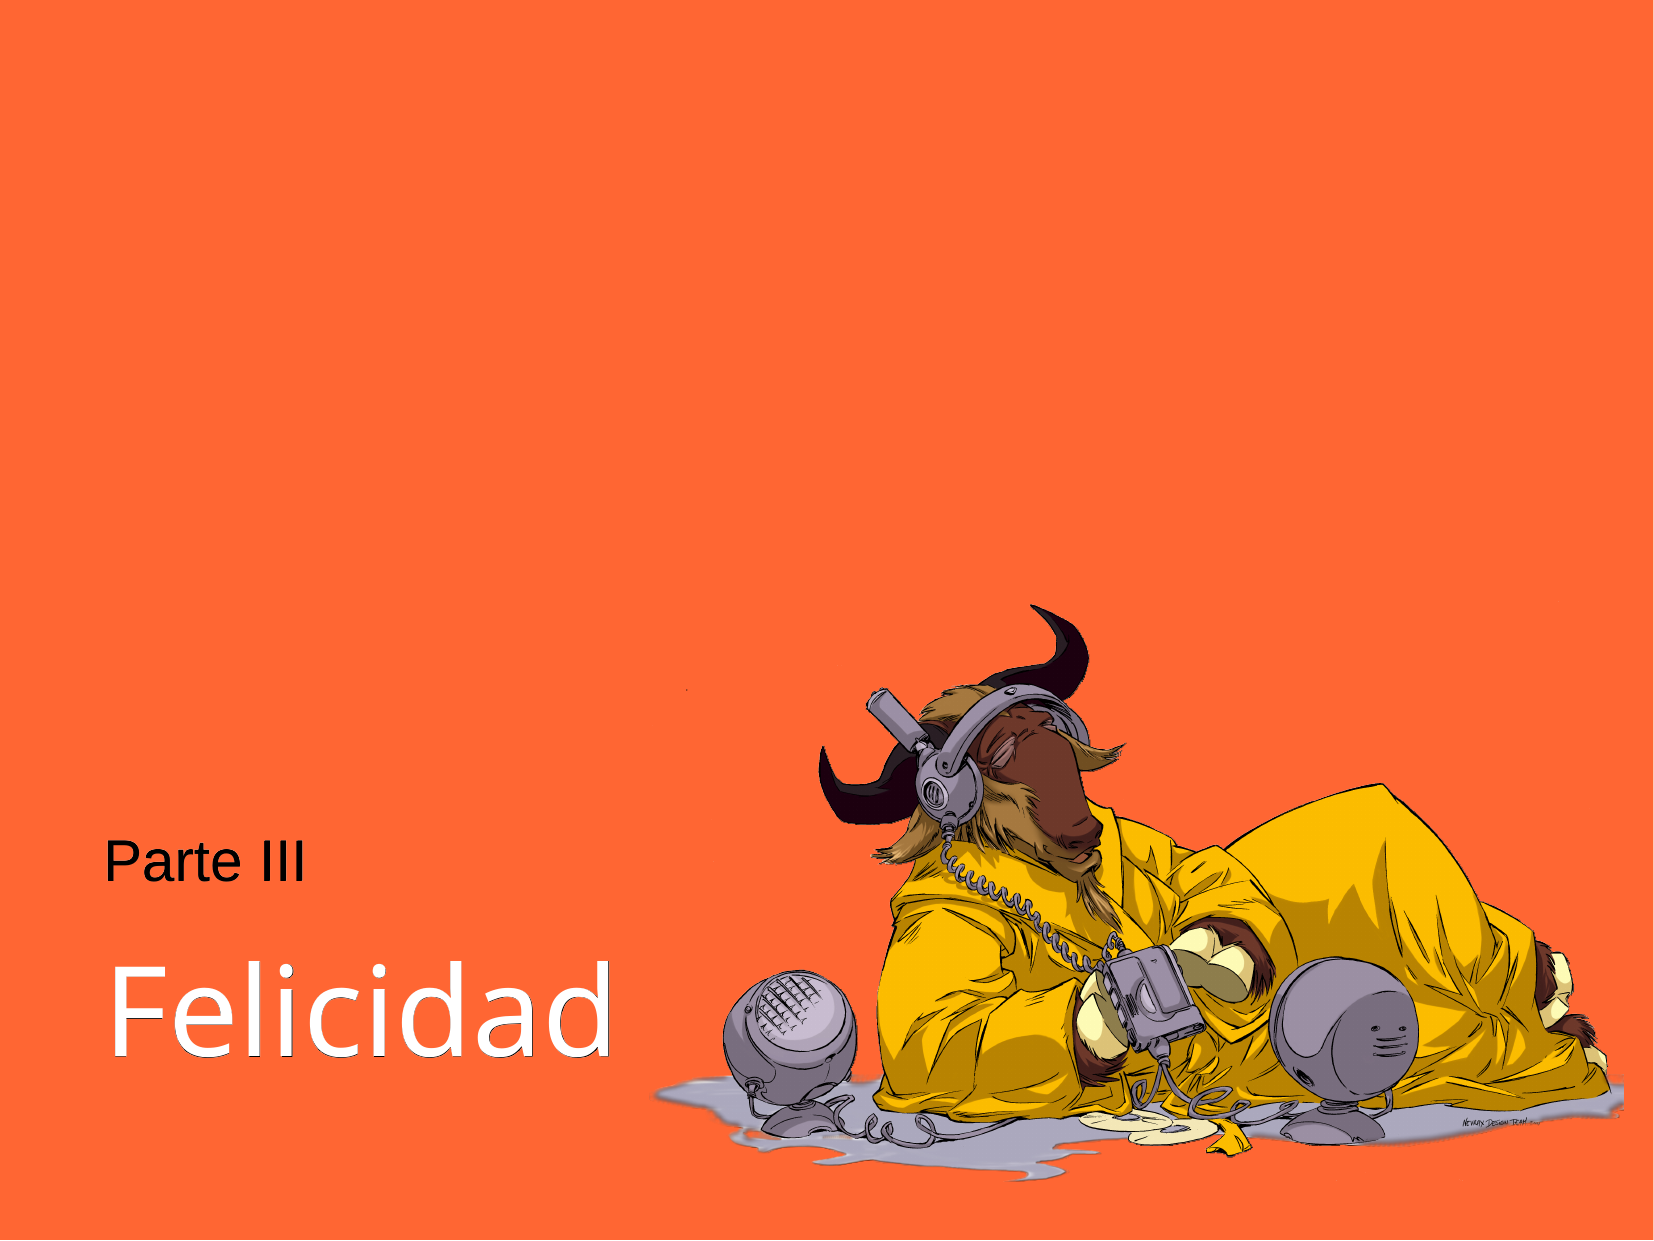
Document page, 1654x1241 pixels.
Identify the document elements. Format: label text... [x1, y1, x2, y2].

picture [649, 601, 1624, 1182]
text_box Felicidad [88, 915, 649, 1076]
text_box Parte III [88, 820, 502, 901]
